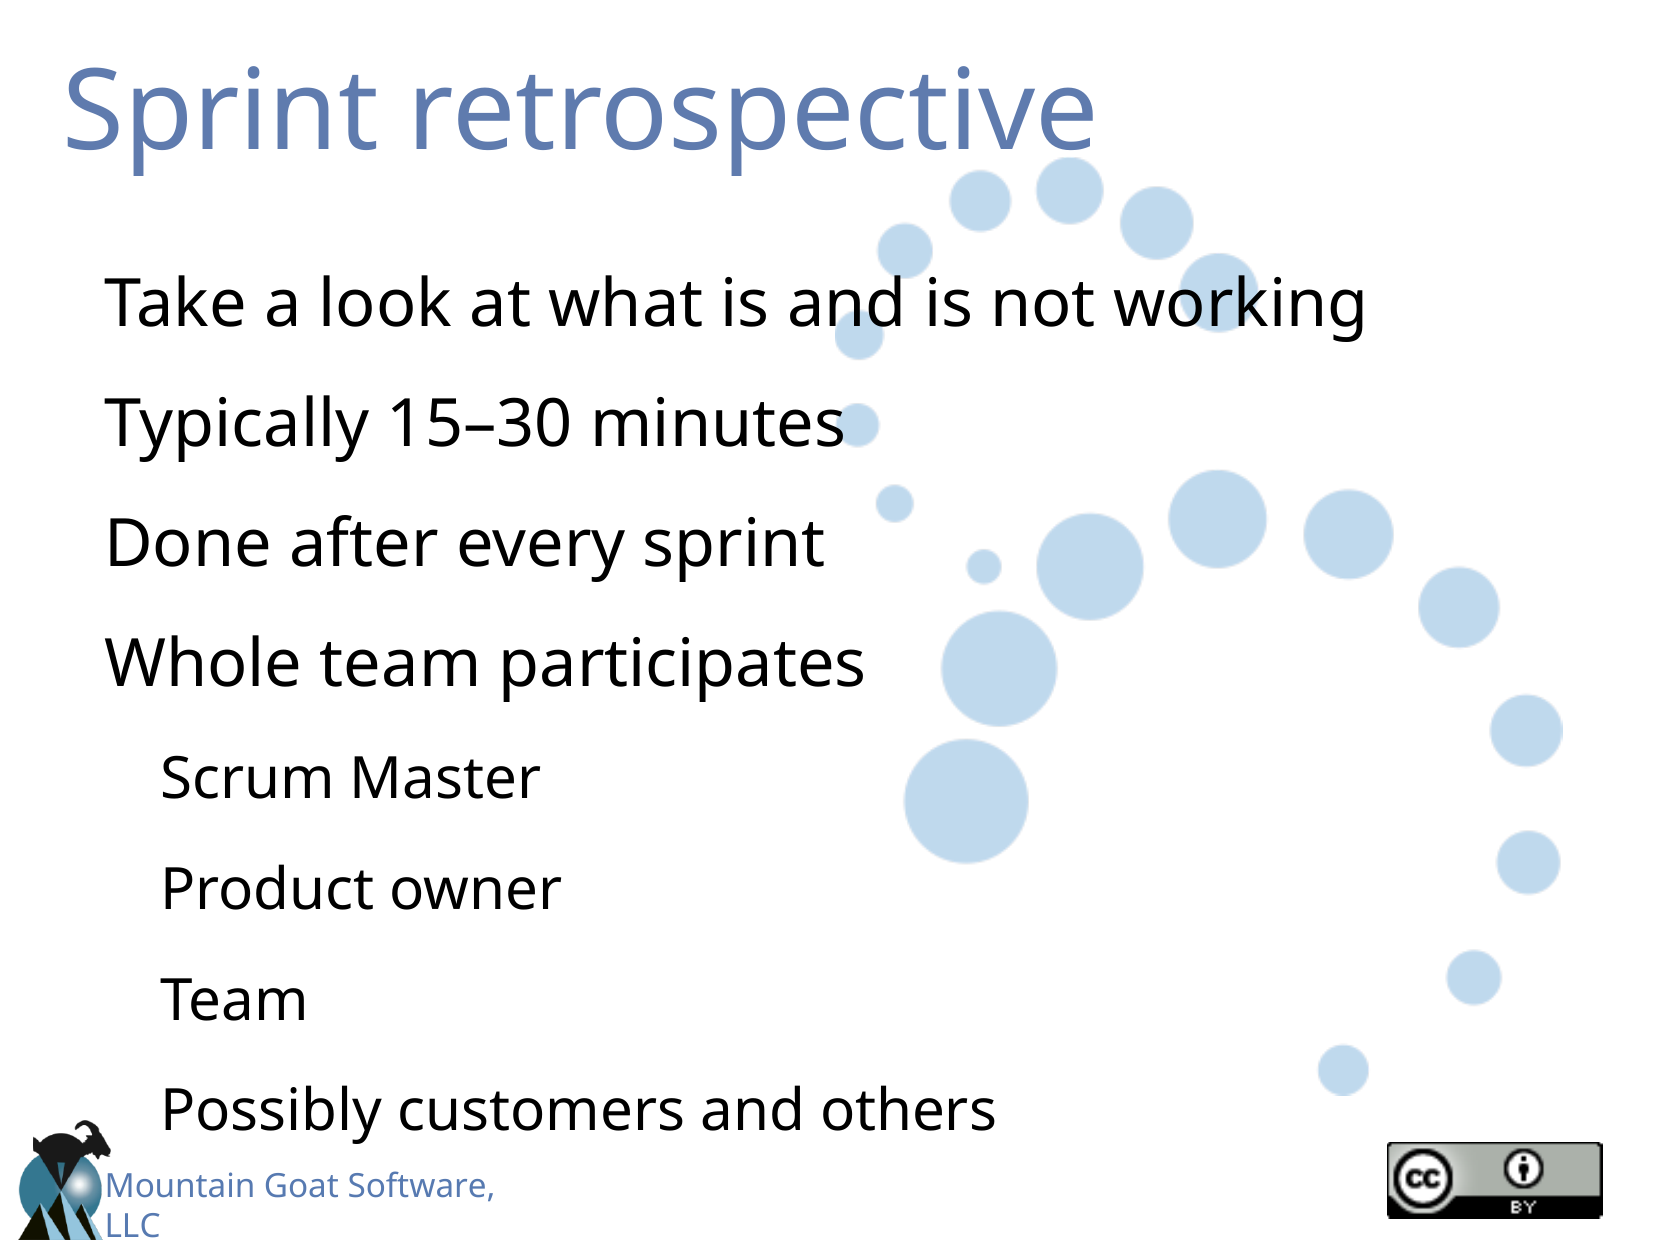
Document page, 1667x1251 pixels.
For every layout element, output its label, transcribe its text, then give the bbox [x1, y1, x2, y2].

picture [18, 1120, 111, 1240]
list Take a look at what is and is not working Typically 15–30 minutes Done after every sprint Whole team participates Scrum Master Product owner Team Possibly customers and others [56, 262, 1609, 1151]
picture [835, 194, 1563, 262]
picture [1387, 1151, 1603, 1219]
title Sprint retrospective [56, 18, 1609, 194]
